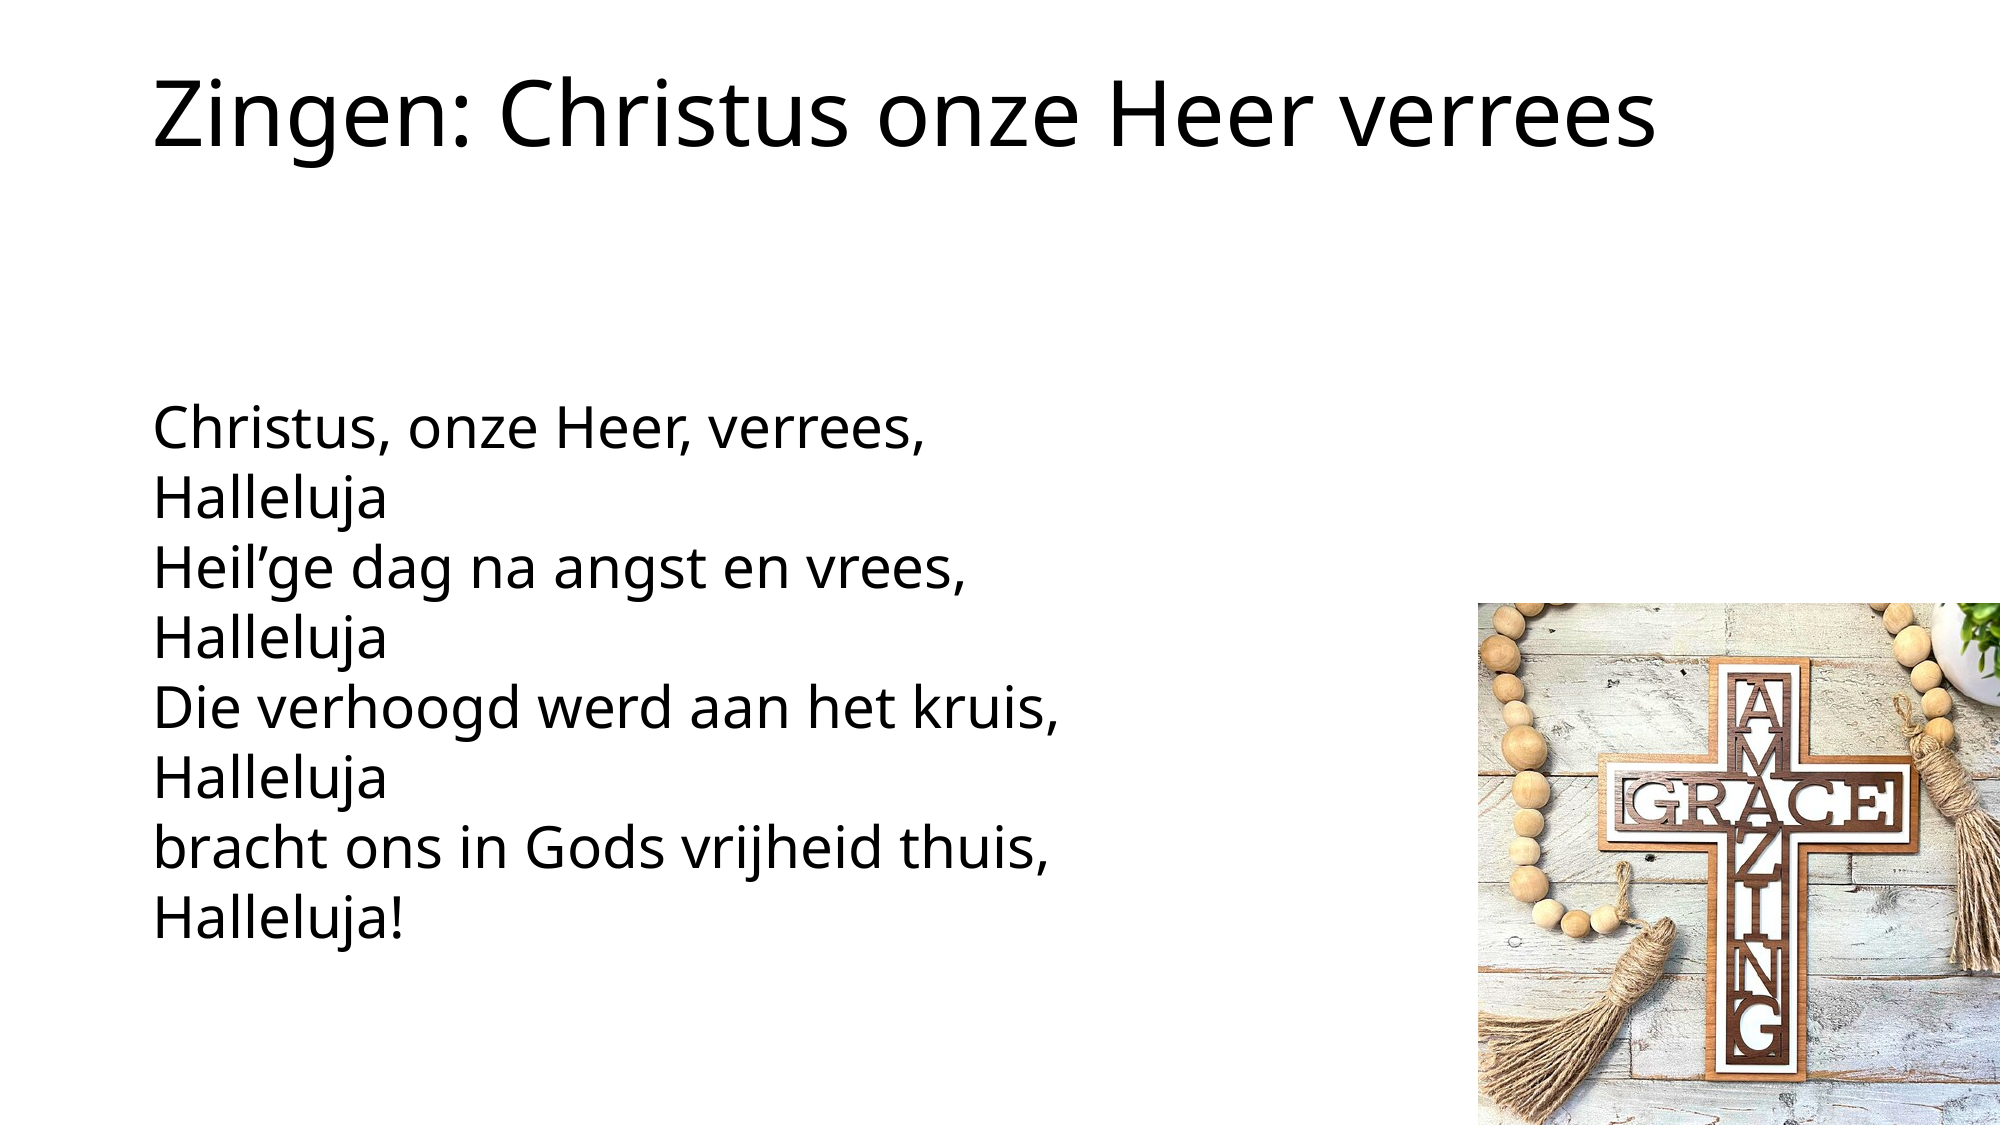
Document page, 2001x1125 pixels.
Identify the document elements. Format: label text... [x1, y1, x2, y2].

text_box Christus, onze Heer, verrees, Halleluja Heil’ge dag na angst en vrees, Halleluja Die verhoogd werd aan het kruis, Halleluja bracht ons in Gods vrijheid thuis, Halleluja! [137, 382, 1514, 958]
picture [1478, 603, 2000, 1125]
title Zingen: Christus onze Heer verrees [137, 59, 1863, 278]
